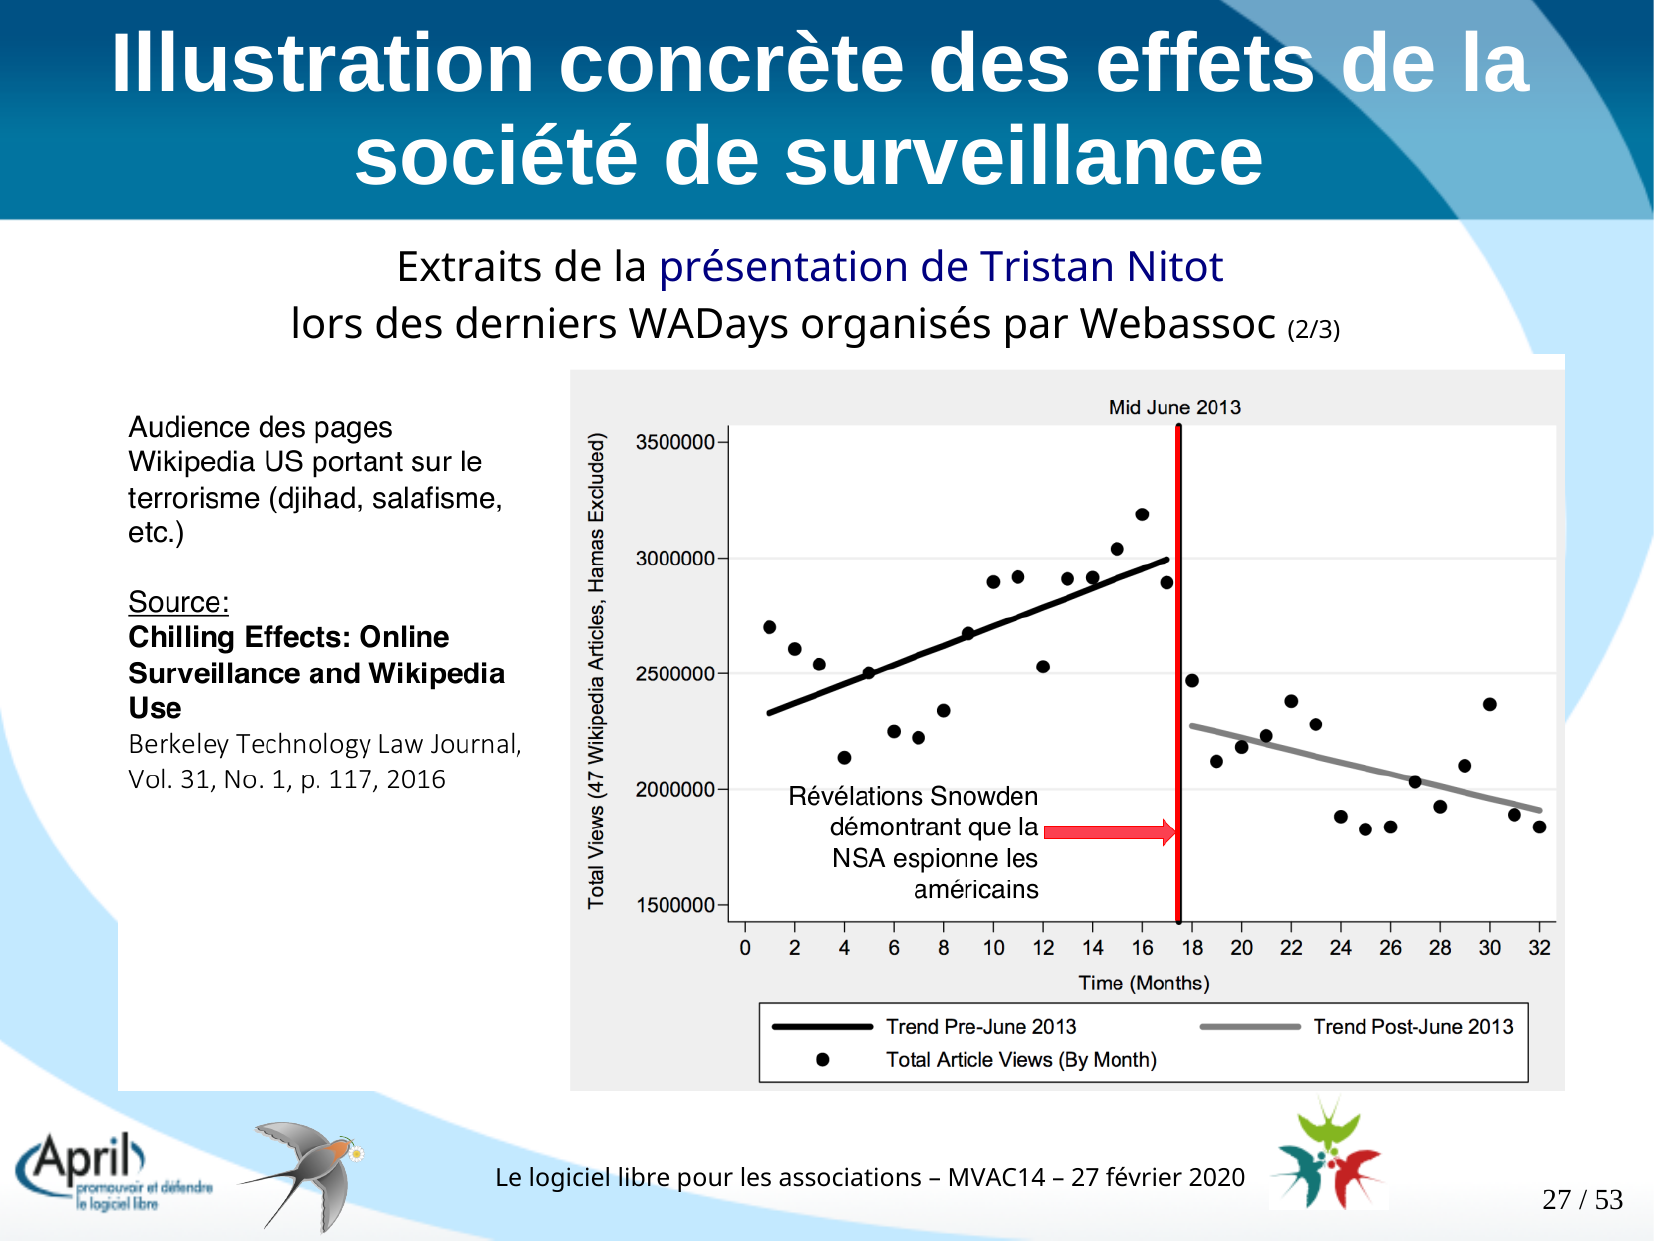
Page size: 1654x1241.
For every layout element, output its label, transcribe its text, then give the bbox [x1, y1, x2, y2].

title Illustration concrète des effets de la société de surveillance [76, 5, 1565, 213]
picture [0, 0, 1654, 229]
picture [0, 354, 1654, 1241]
text_box Extraits de la présentation de Tristan Nitot lors des derniers WADays organisés par Webassoc (2/3) [0, 229, 1654, 355]
